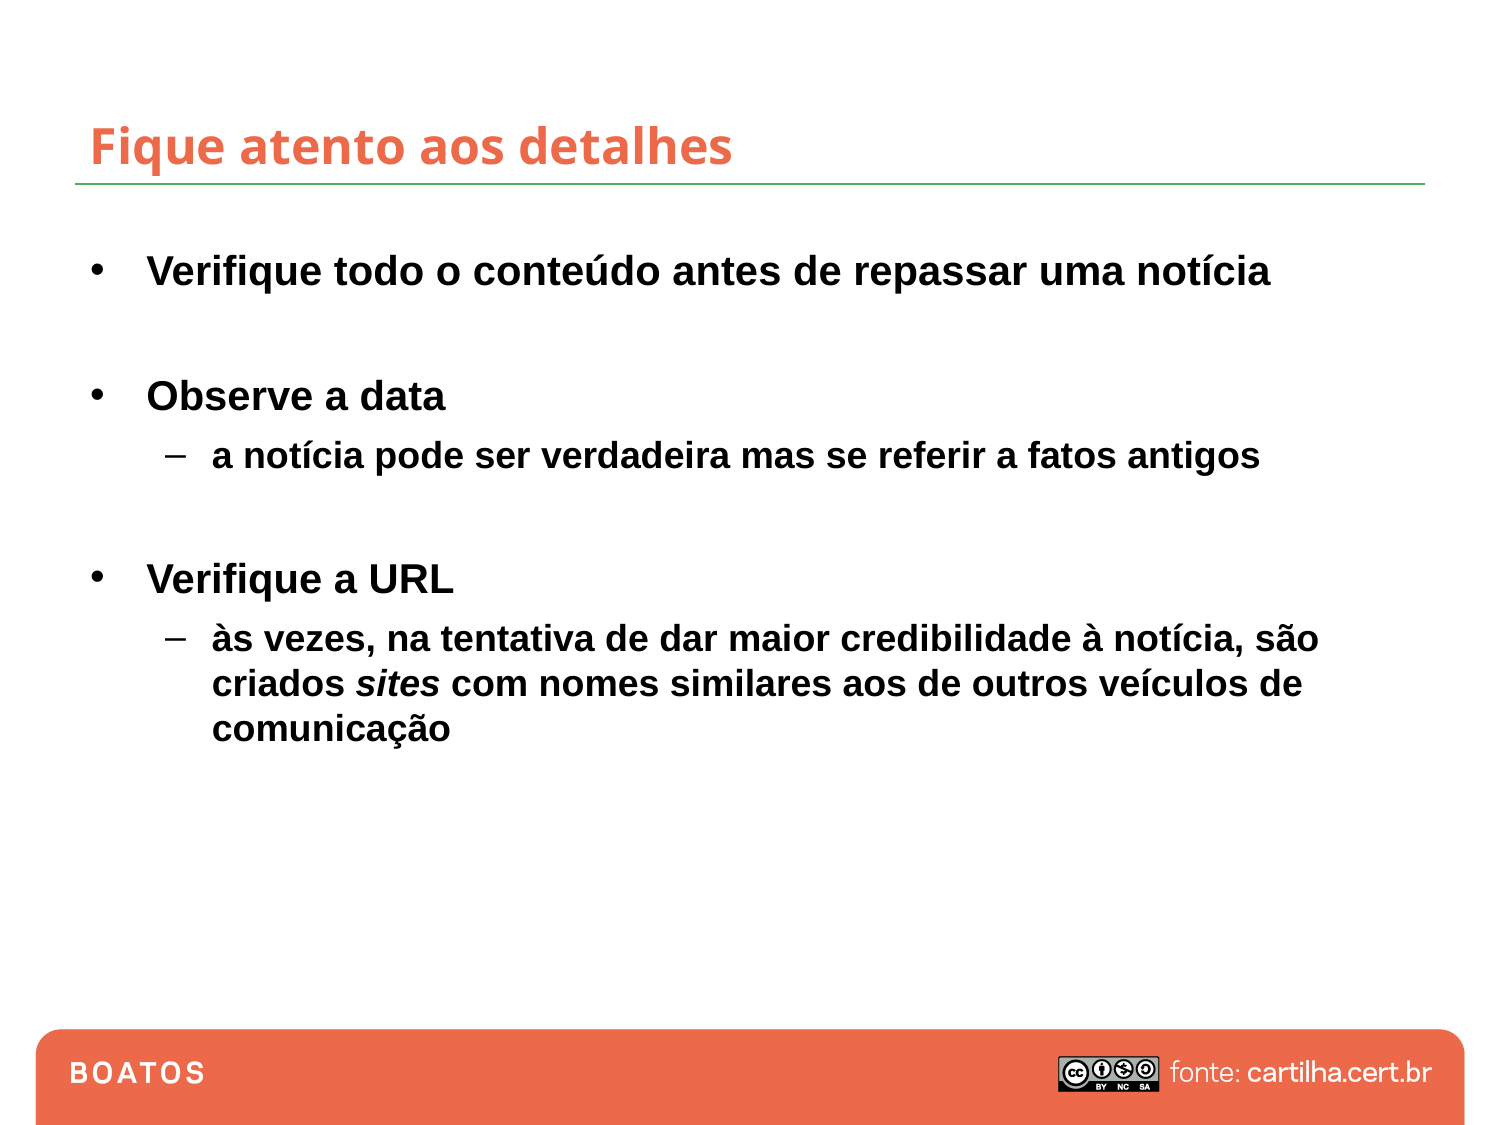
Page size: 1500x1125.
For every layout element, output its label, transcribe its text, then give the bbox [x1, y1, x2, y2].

picture [0, 0, 1500, 1125]
list Verifique todo o conteúdo antes de repassar uma notícia Observe a data a notícia pode ser verdadeira mas se referir a fatos antigos Verifique a URL às vezes, na tentativa de dar maior credibilidade à notícia, são criados sites com nomes similares aos de outros veículos de comunicação [75, 236, 1425, 979]
title Fique atento aos detalhes [75, 54, 1425, 182]
